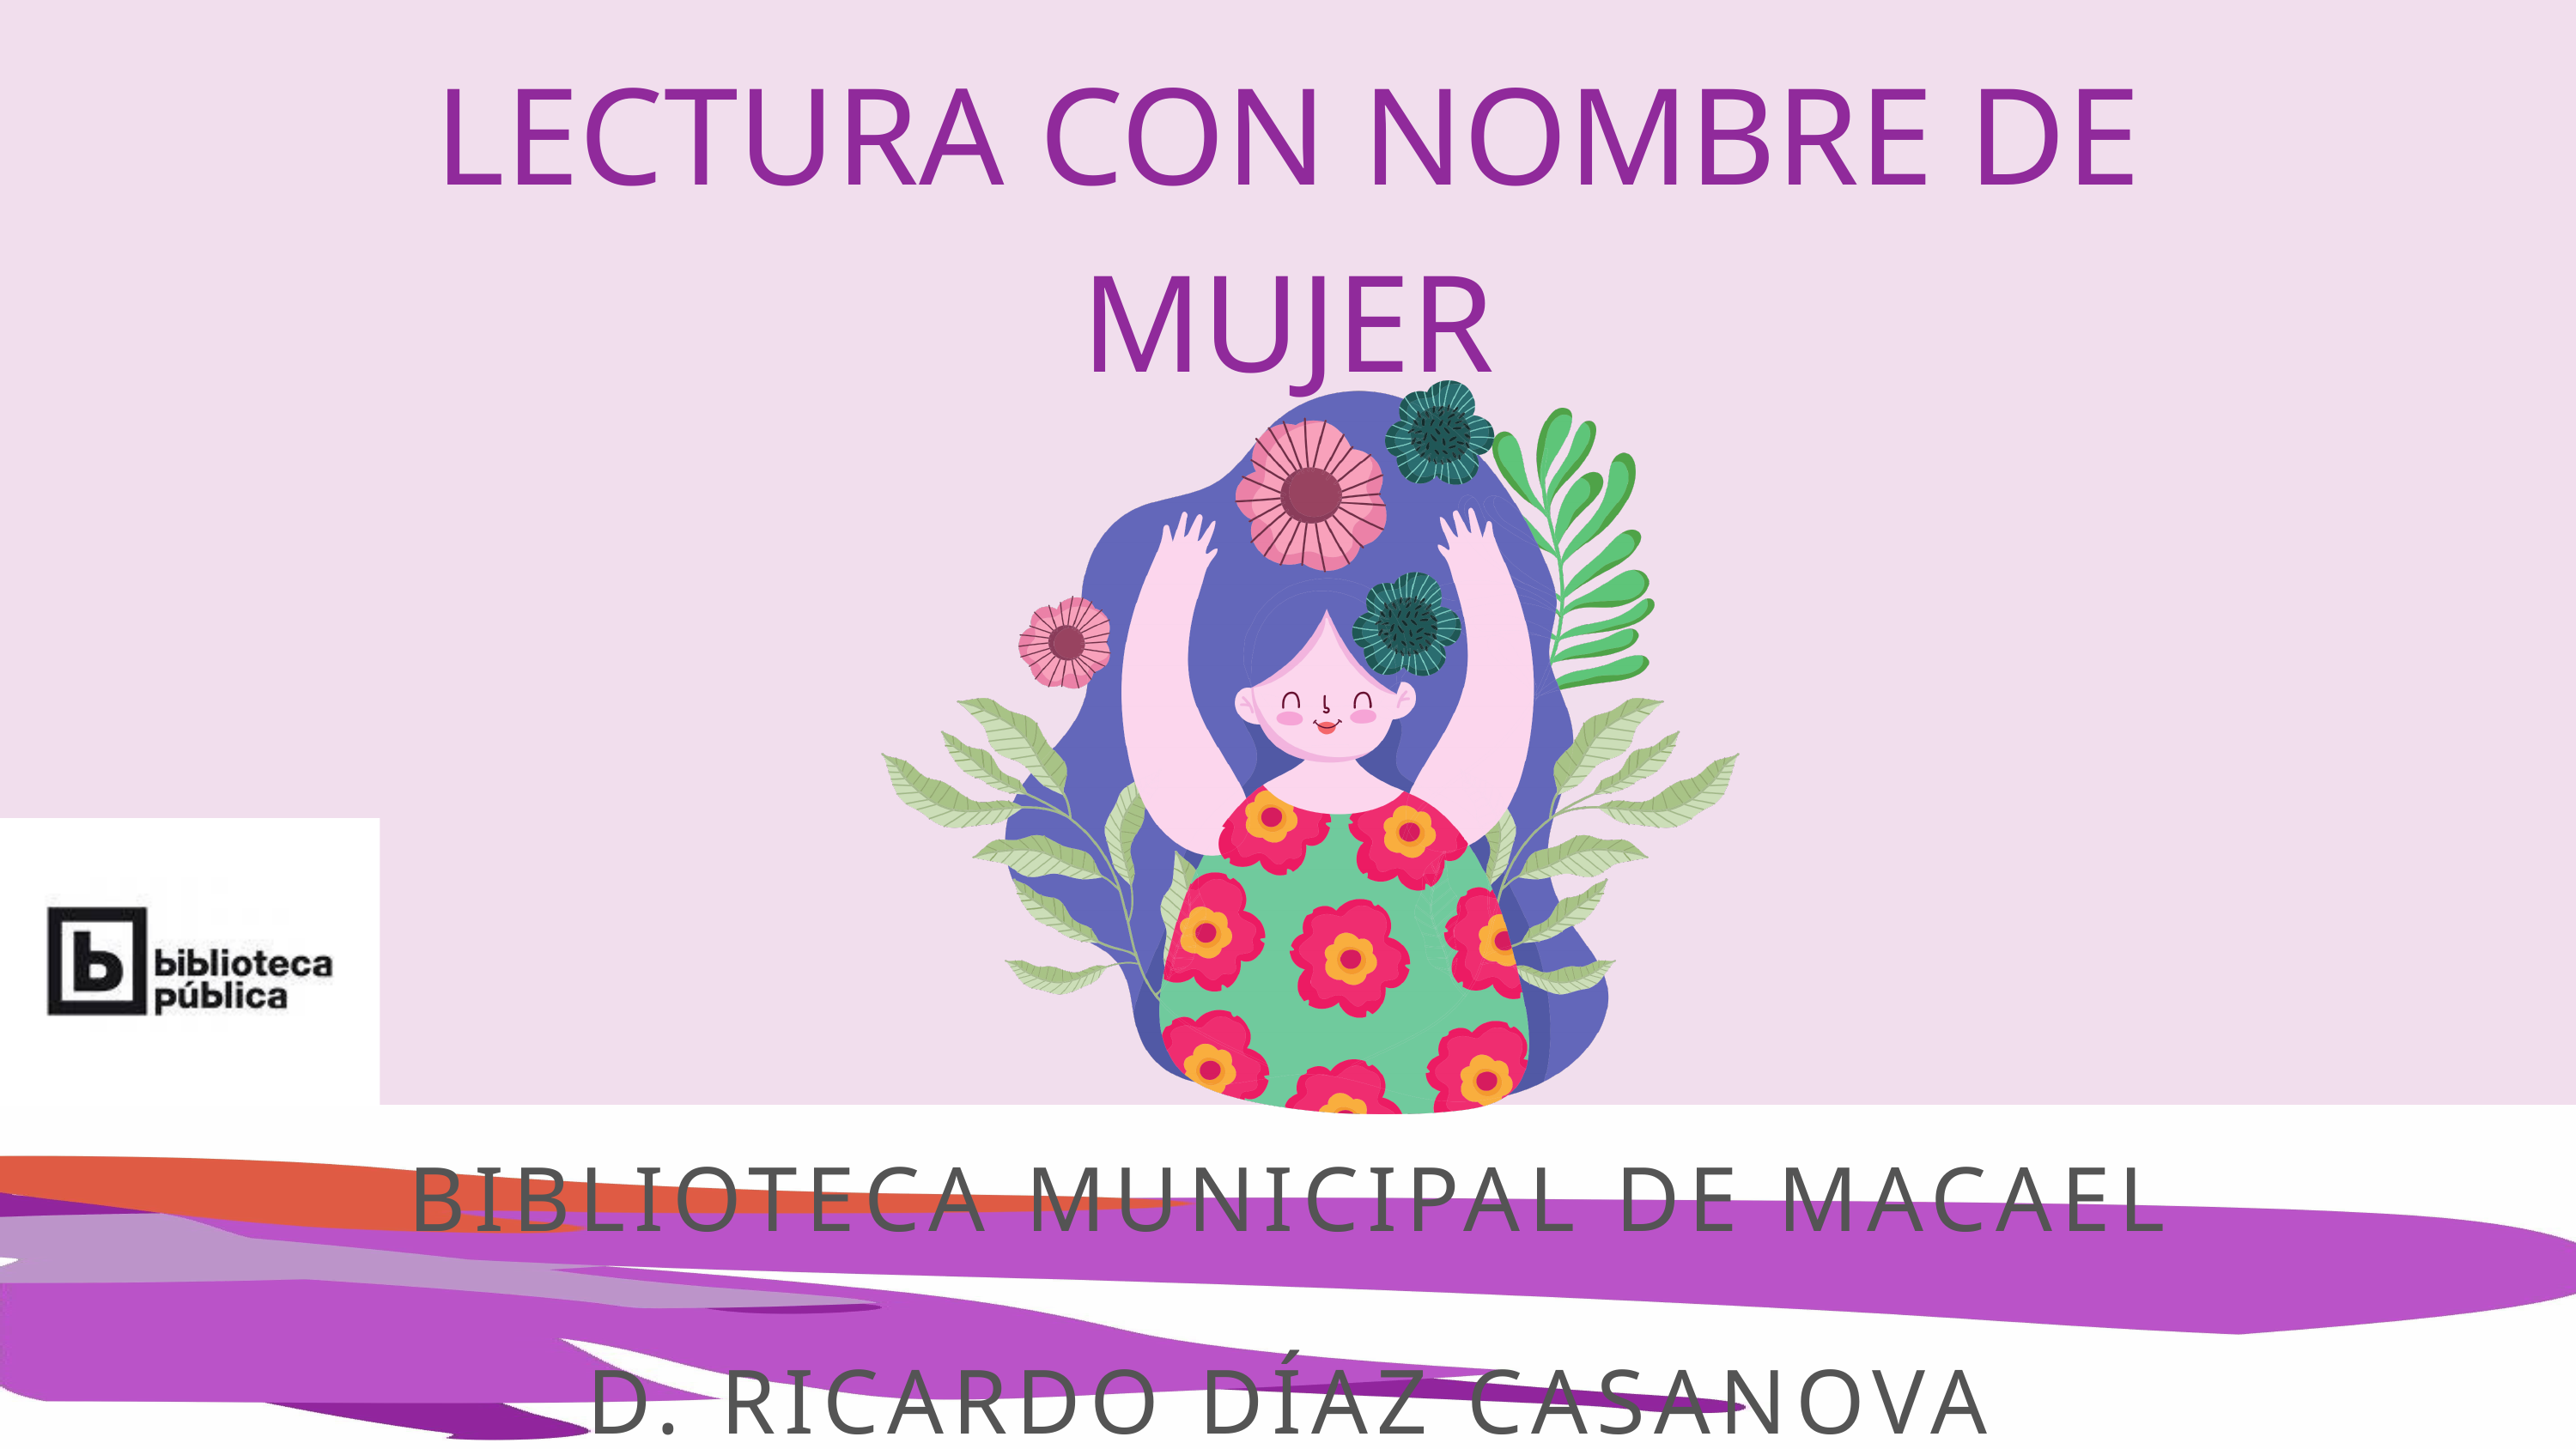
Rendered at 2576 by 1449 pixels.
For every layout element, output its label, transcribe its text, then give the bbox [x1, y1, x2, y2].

text_box LECTURA CON NOMBRE DE MUJER [364, 24, 2212, 399]
text_box [0, 380, 2576, 1148]
text_box BIBLIOTECA MUNICIPAL DE MACAEL D. RICARDO DÍAZ CASANOVA [0, 1148, 2576, 1449]
